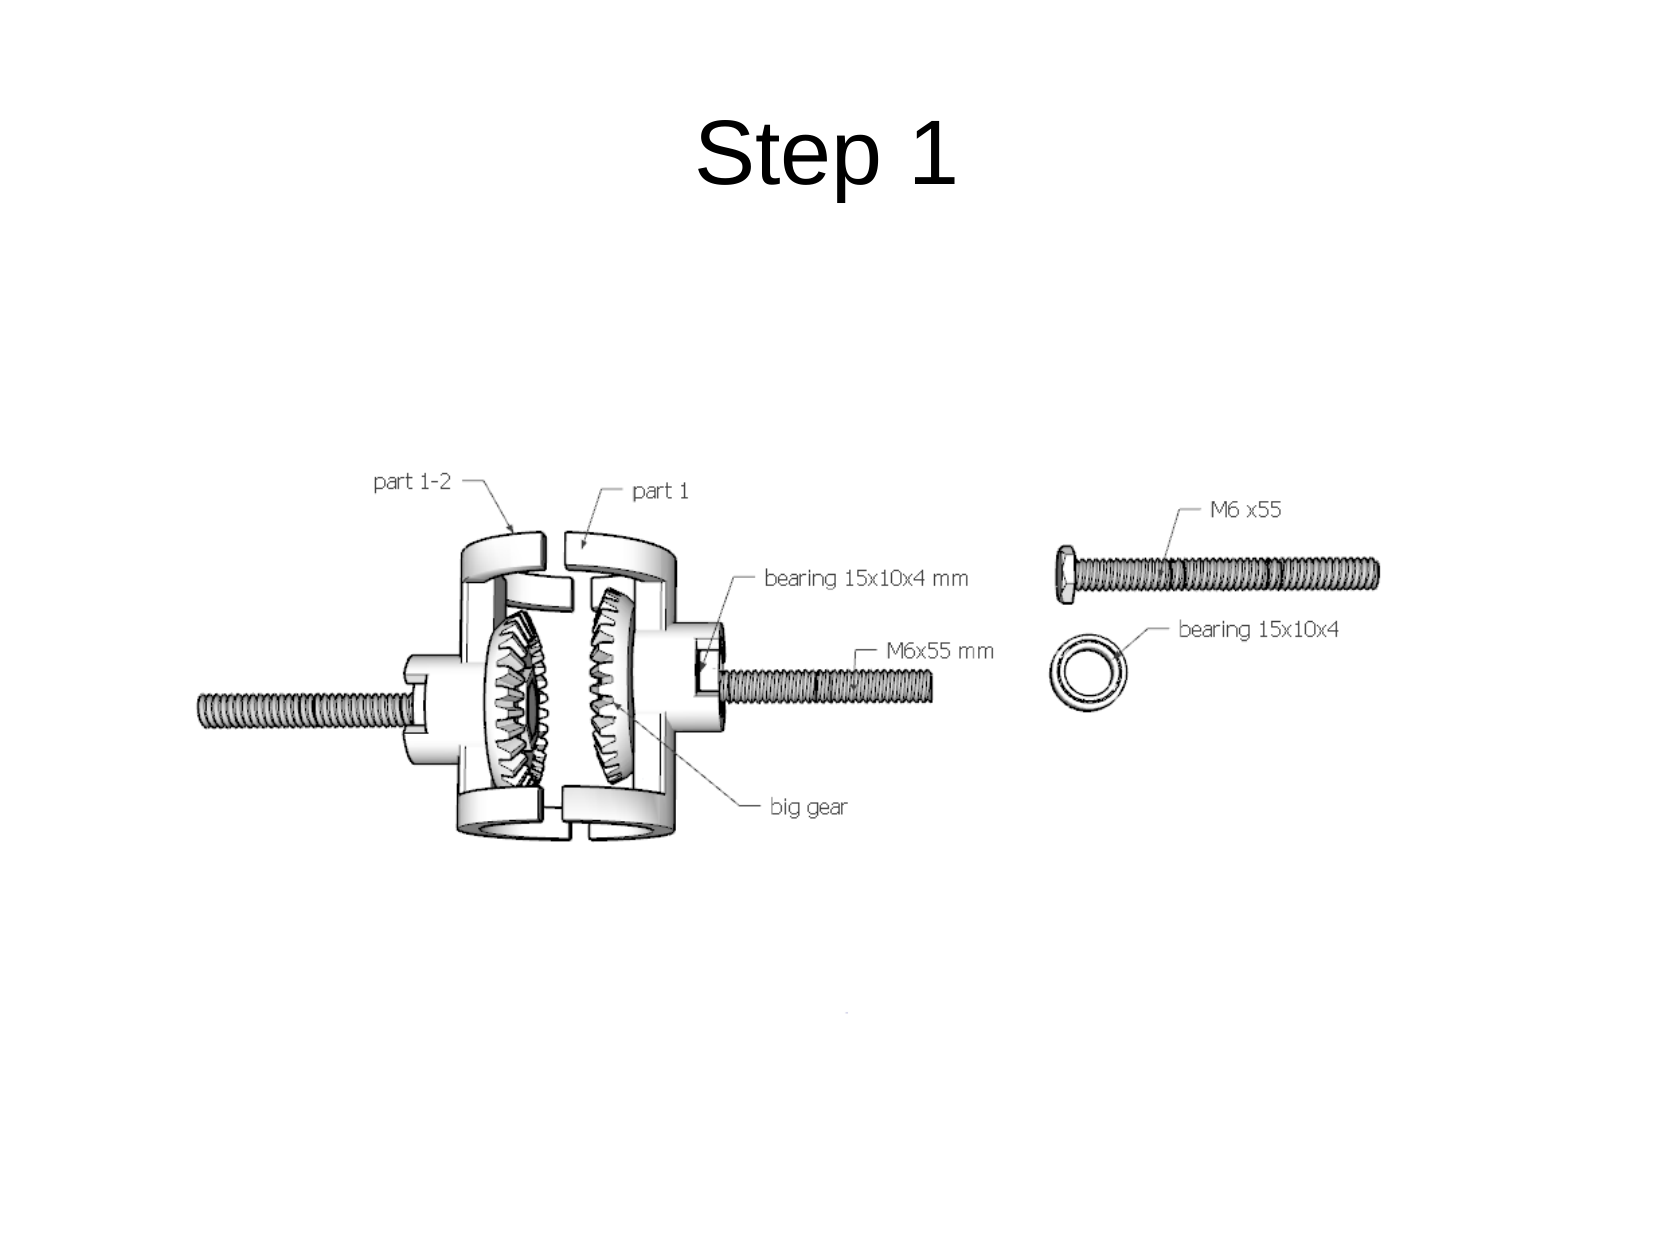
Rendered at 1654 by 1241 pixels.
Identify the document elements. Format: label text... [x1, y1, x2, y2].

title Step 1 [82, 49, 1571, 257]
picture [82, 344, 1571, 1054]
